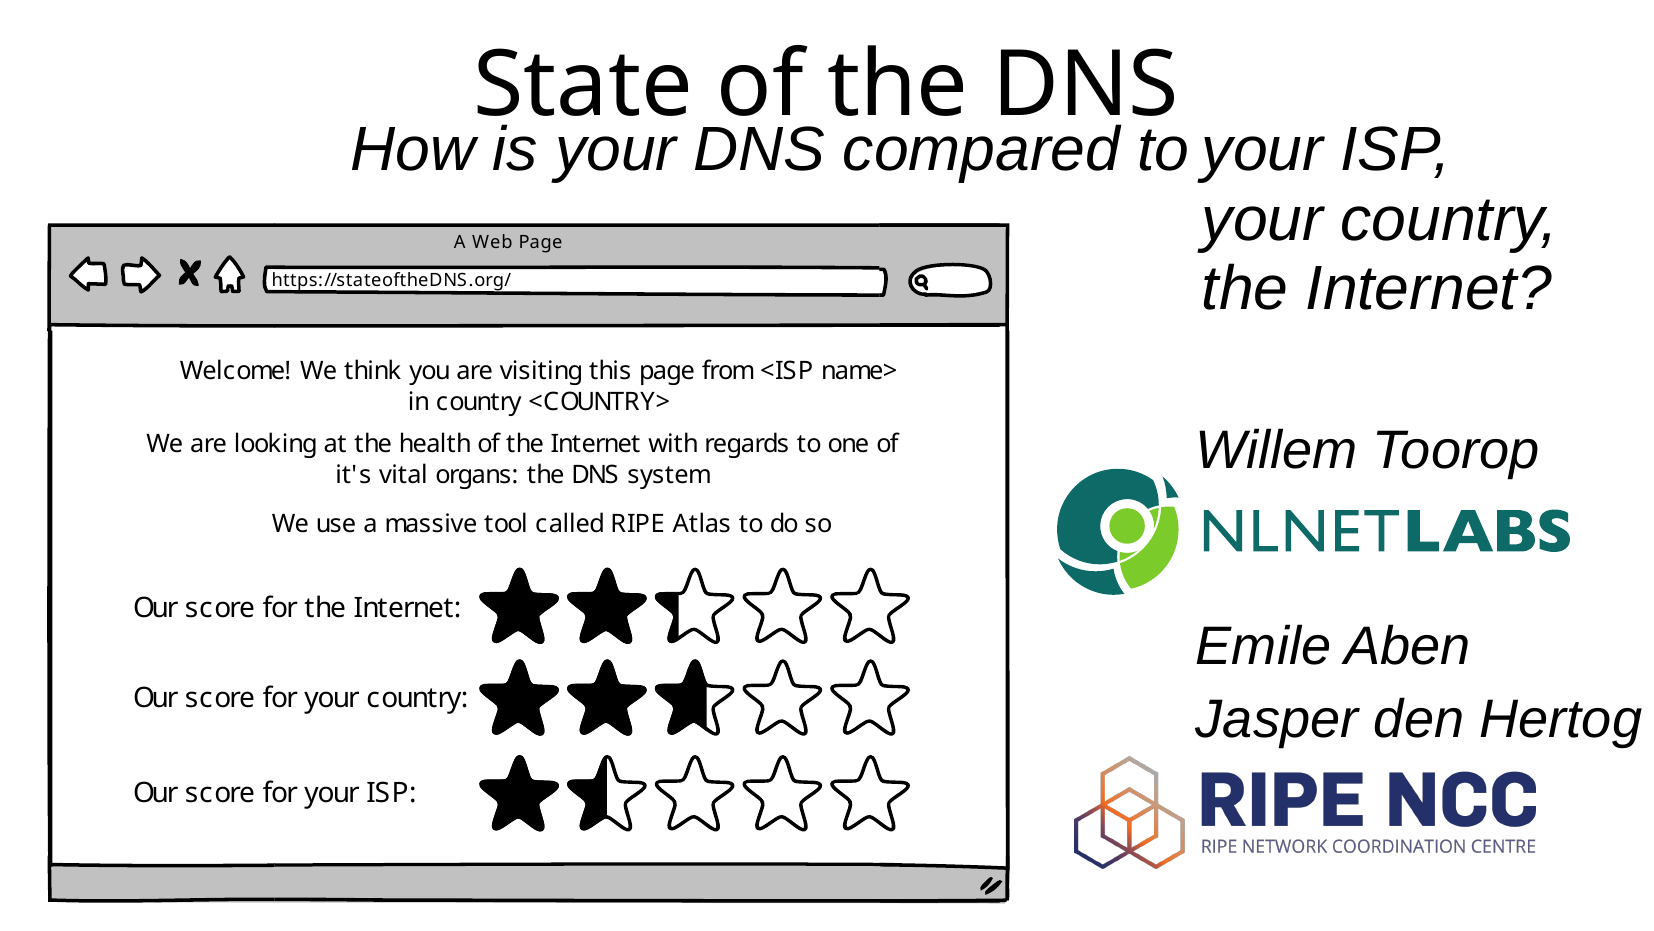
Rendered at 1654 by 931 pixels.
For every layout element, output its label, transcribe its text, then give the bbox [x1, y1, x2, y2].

picture [47, 223, 1010, 904]
text_box Willem Toorop Emile Aben Jasper den Hertog [1181, 412, 1654, 858]
title State of the DNS [82, 17, 1571, 106]
text_box How is your DNS compared to your ISP, your country, the Internet? [5, 106, 1613, 421]
picture [1074, 756, 1536, 869]
picture [1057, 468, 1577, 595]
